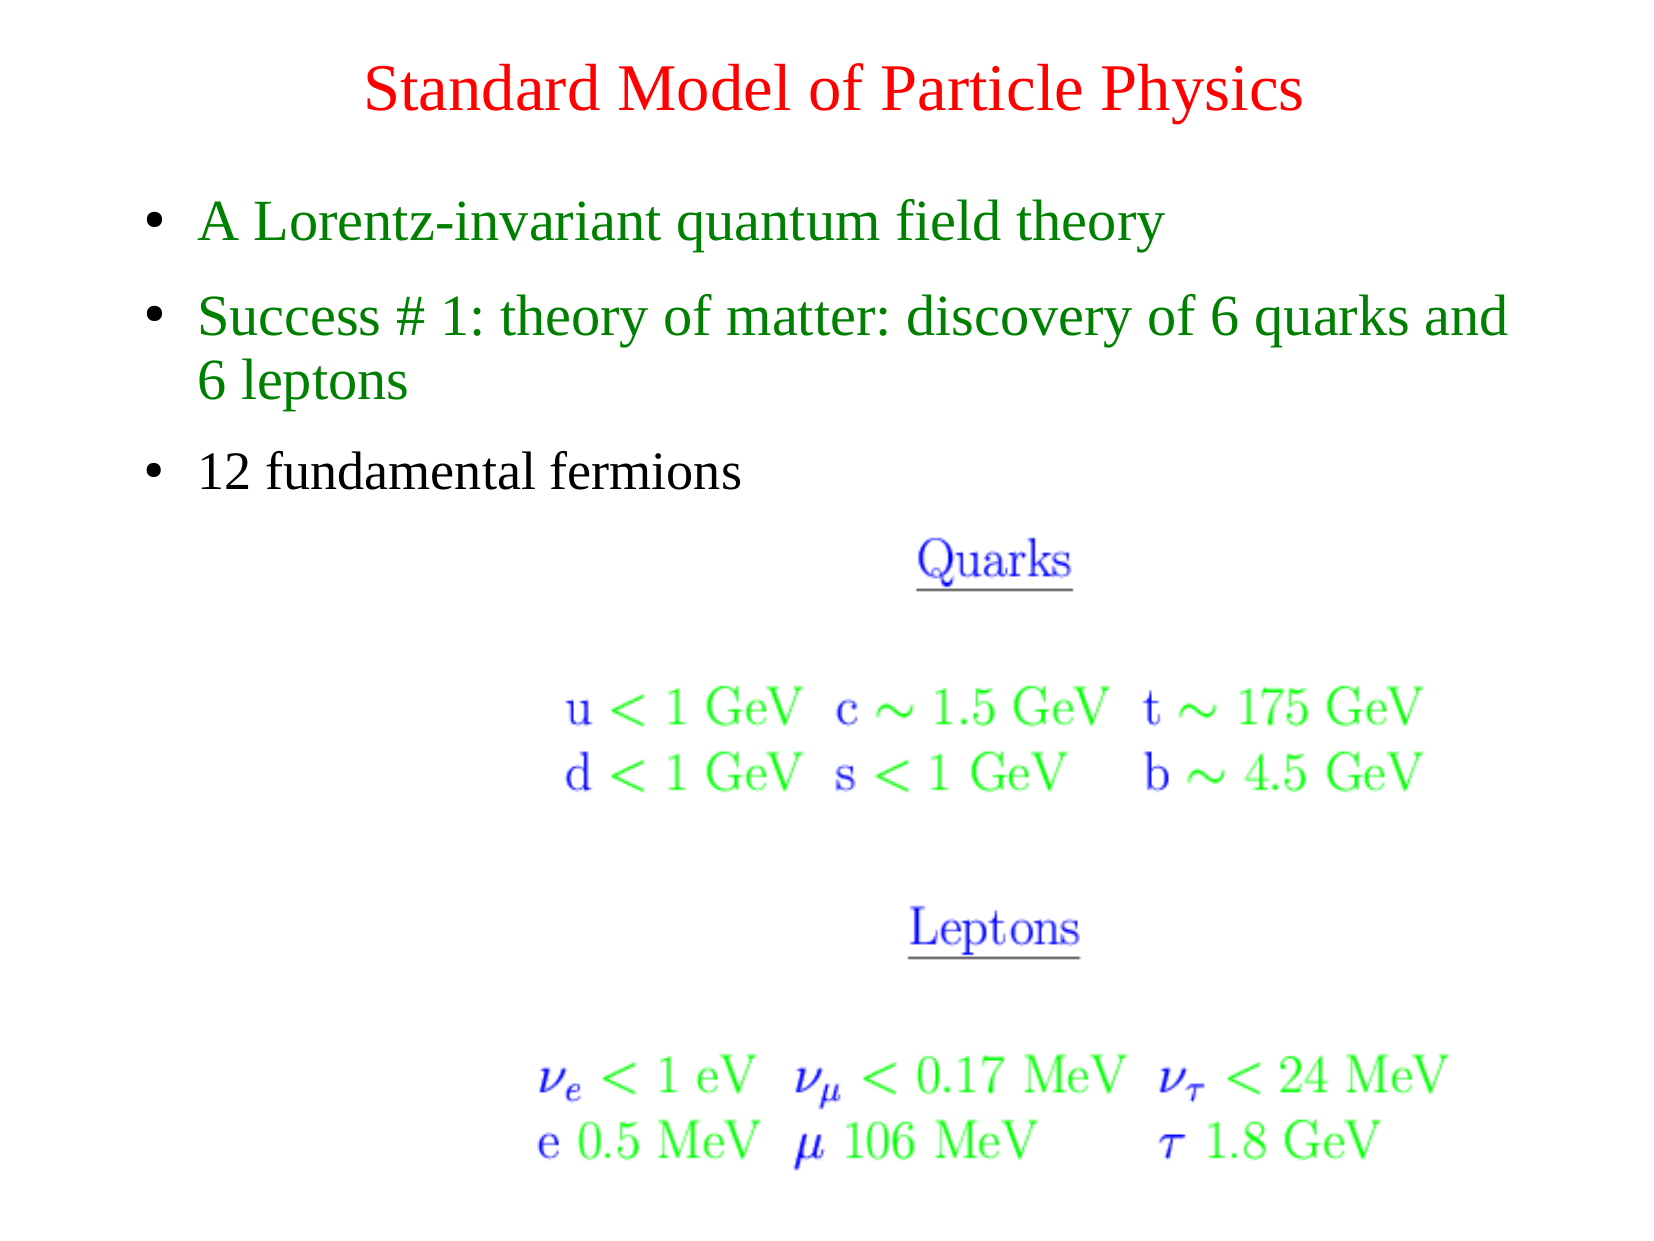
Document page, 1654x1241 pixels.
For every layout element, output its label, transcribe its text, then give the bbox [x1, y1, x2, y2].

picture [502, 490, 1478, 1207]
list A Lorentz-invariant quantum field theory Success # 1: theory of matter: discovery of 6 quarks and 6 leptons 12 fundamental fermions [126, 188, 1539, 971]
title Standard Model of Particle Physics [128, 5, 1541, 171]
